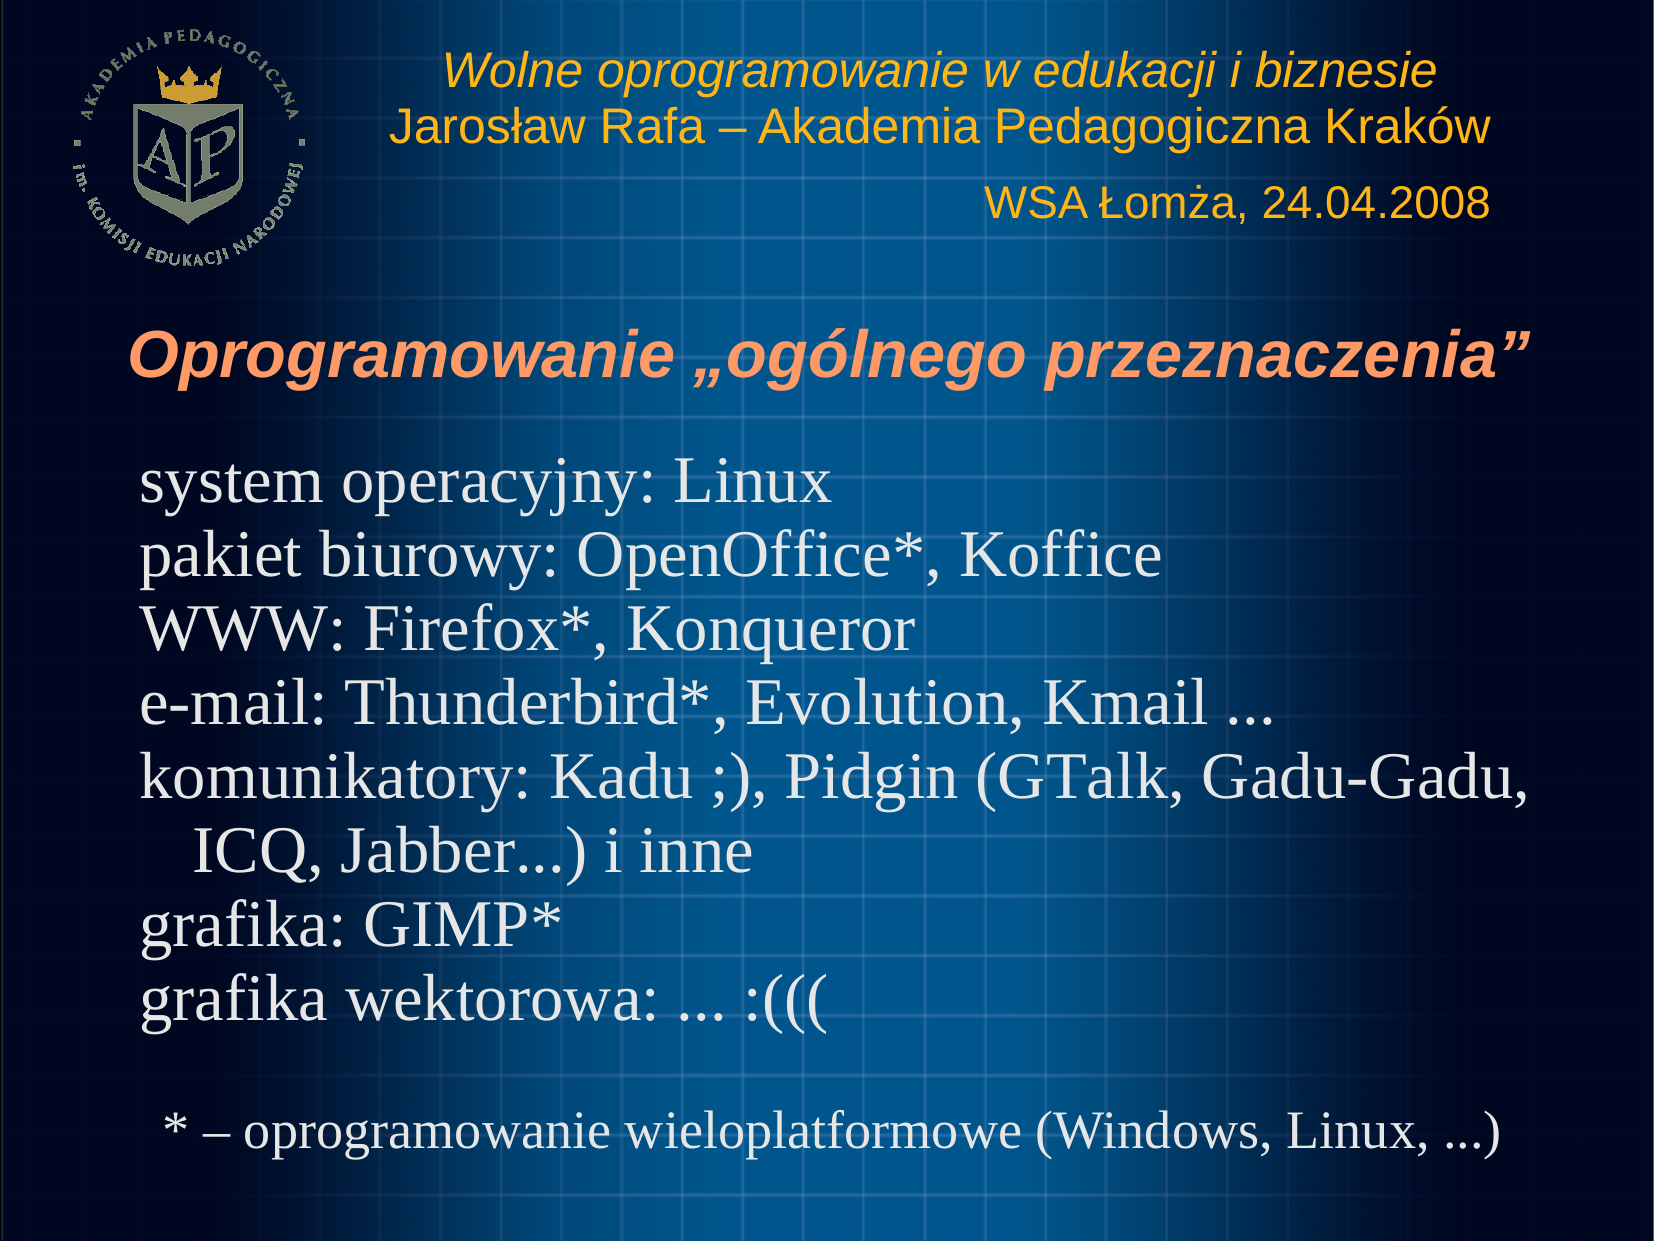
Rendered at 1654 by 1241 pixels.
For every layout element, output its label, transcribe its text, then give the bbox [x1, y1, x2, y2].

text_box * – oprogramowanie wieloplatformowe (Windows, Linux, ...) [147, 1092, 1519, 1168]
list system operacyjny: Linux pakiet biurowy: OpenOffice*, Koffice WWW: Firefox*, Konqueror e-mail: Thunderbird*, Evolution, Kmail ... komunikatory: Kadu ;), Pidgin (GTalk, Gadu-Gadu, ICQ, Jabber...) i inne grafika: GIMP* grafika wektorowa: ... :((( [121, 442, 1561, 1063]
picture [0, 0, 1654, 1241]
title Oprogramowanie „ogólnego przeznaczenia” [123, 295, 1536, 414]
